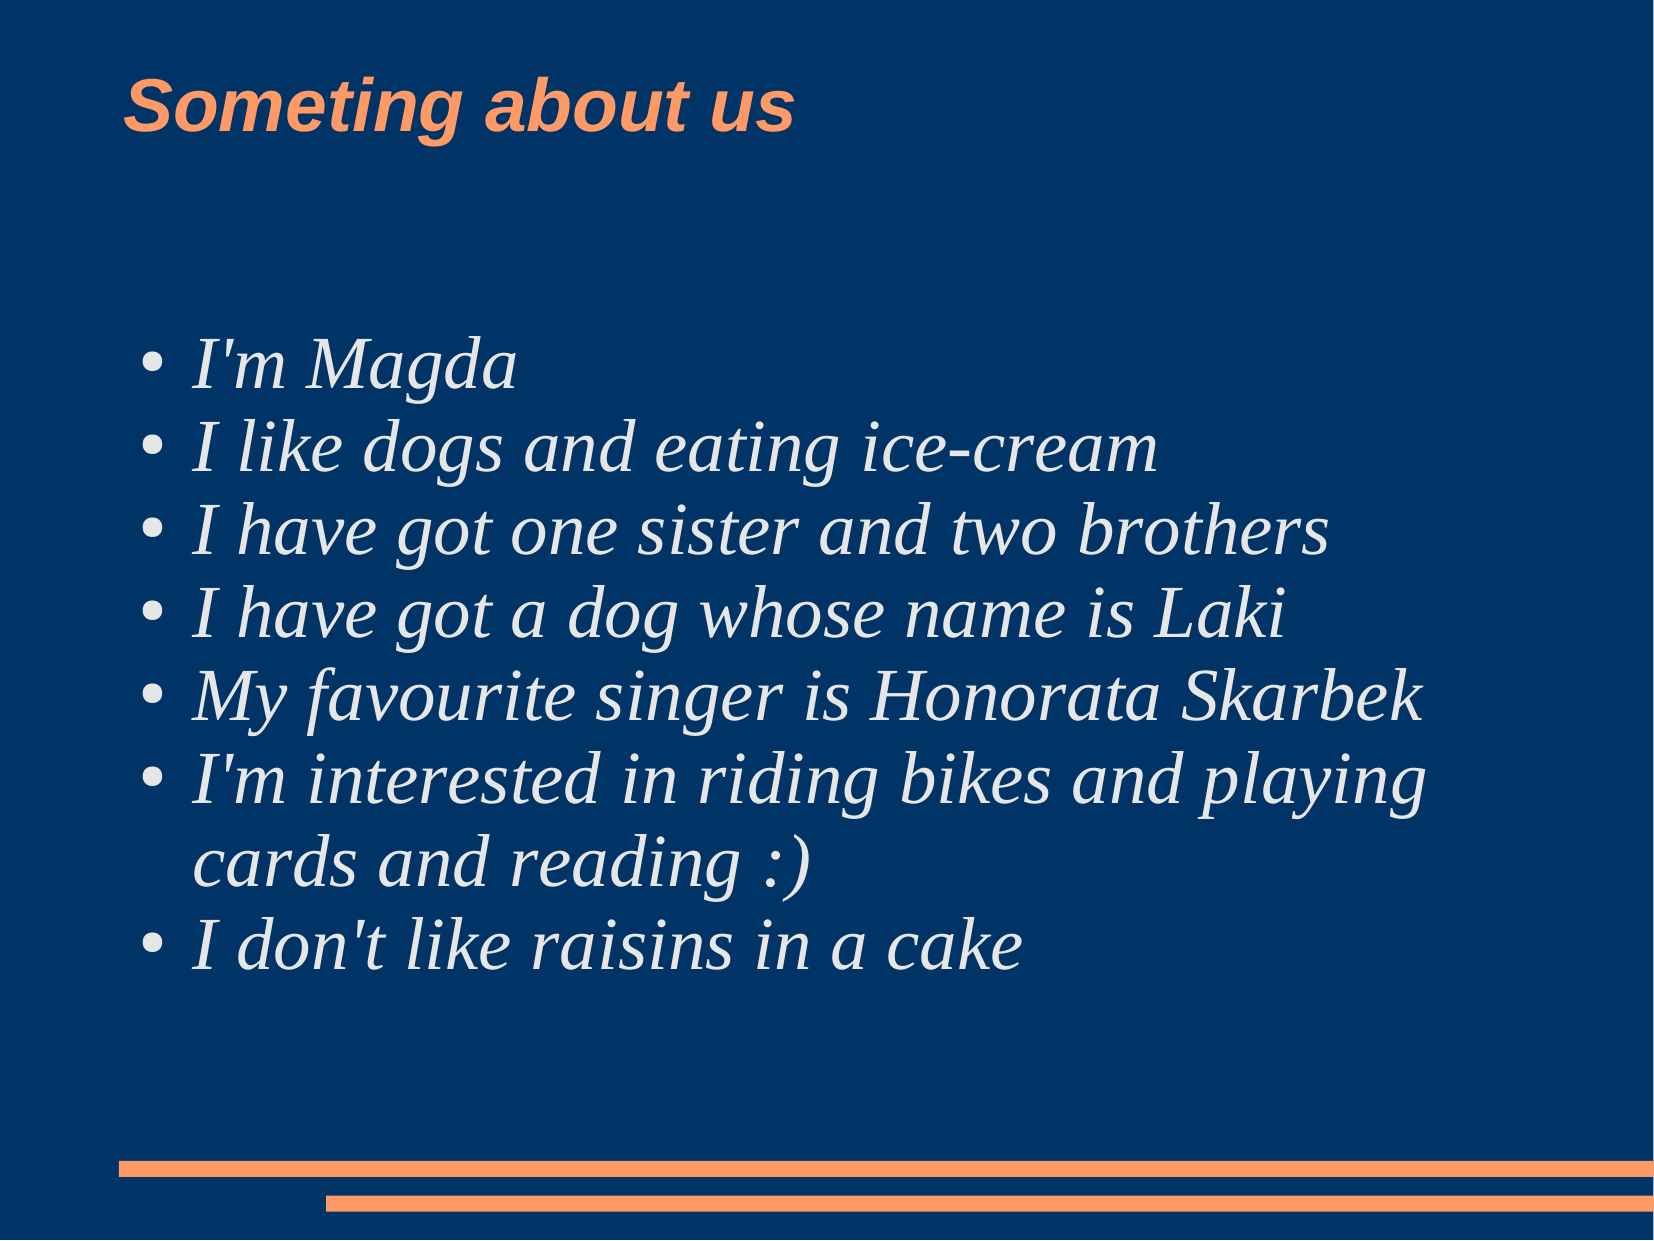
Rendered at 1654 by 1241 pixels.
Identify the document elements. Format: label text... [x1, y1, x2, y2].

list I'm Magda I like dogs and eating ice-cream I have got one sister and two brothers I have got a dog whose name is Laki My favourite singer is Honorata Skarbek I'm interested in riding bikes and playing cards and reading :) I don't like raisins in a cake [121, 322, 1561, 1132]
title Someting about us [123, 29, 1536, 237]
